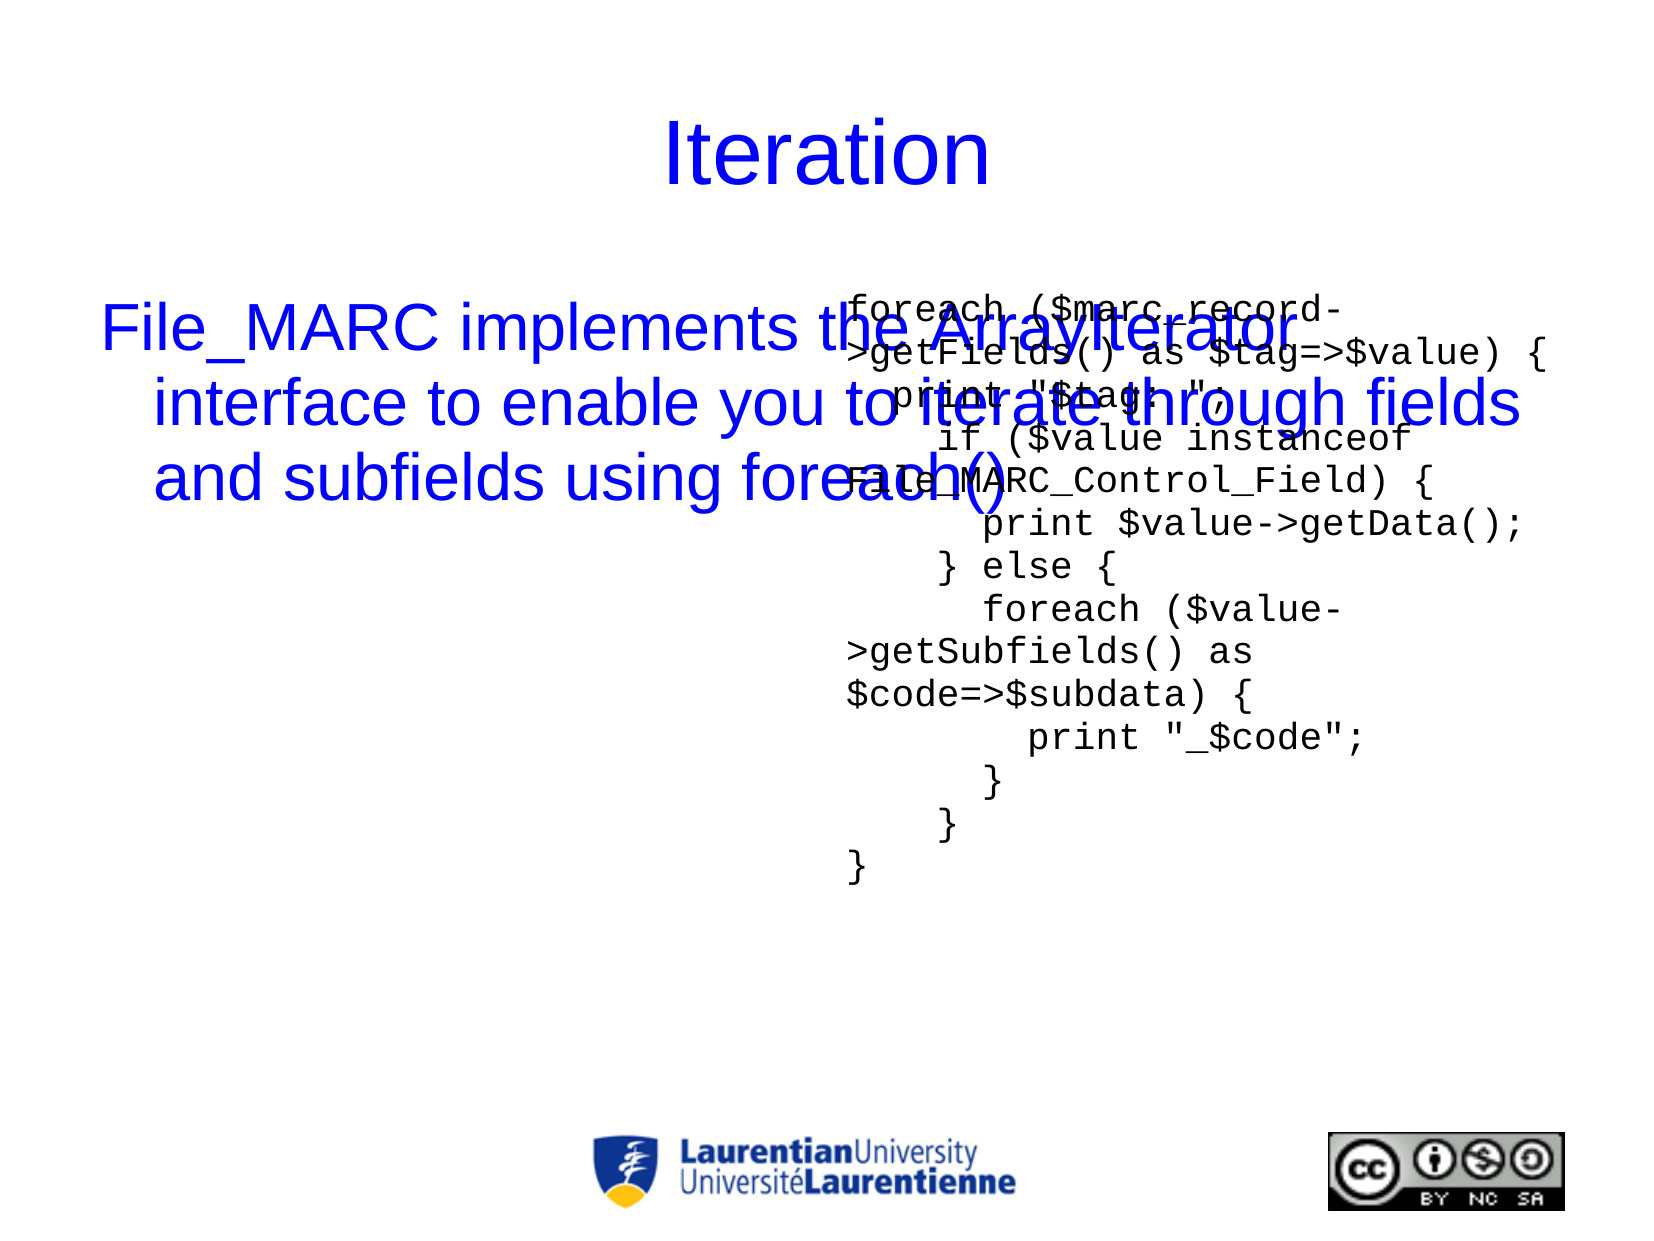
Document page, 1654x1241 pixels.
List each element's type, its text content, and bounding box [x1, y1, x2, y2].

chart [845, 290, 1570, 1107]
list File_MARC implements the ArrayIterator interface to enable you to iterate through fields and subfields using foreach() [82, 290, 809, 1094]
picture [1328, 1132, 1565, 1211]
picture [562, 1104, 1047, 1240]
title Iteration [82, 56, 1571, 250]
